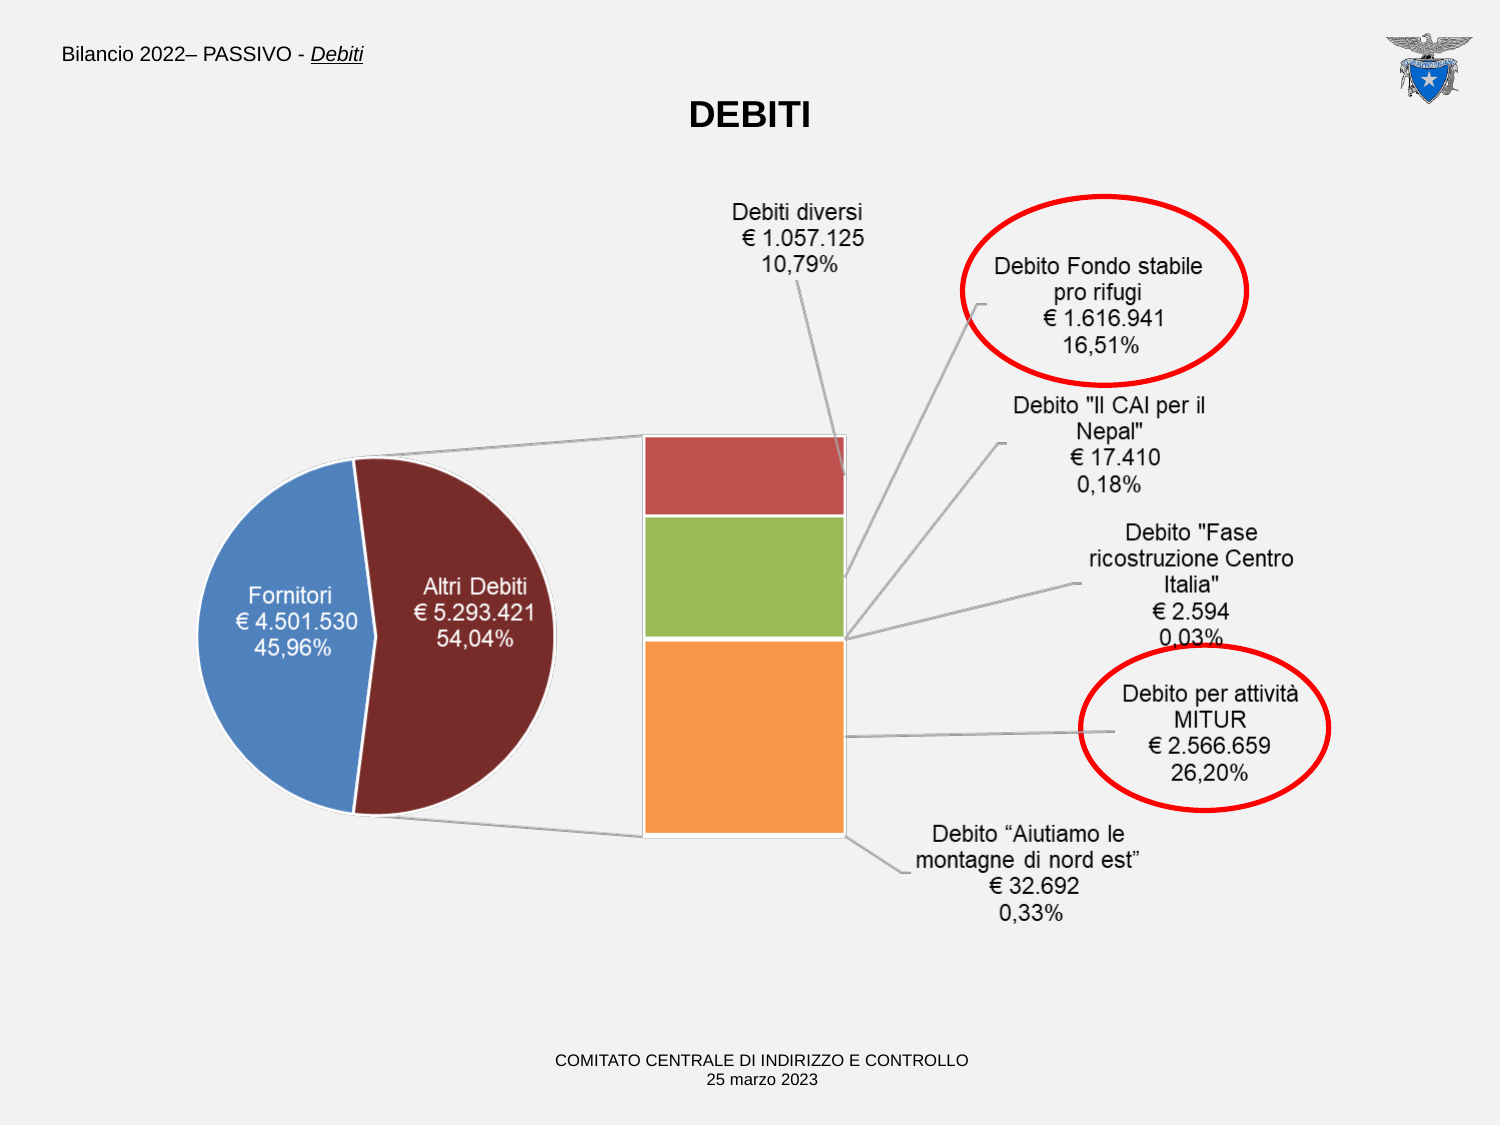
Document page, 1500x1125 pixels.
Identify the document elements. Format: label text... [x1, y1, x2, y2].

text_box DEBITI [259, 93, 1241, 136]
picture [1382, 29, 1477, 112]
picture [130, 179, 1370, 985]
text_box Bilancio 2022– PASSIVO - Debiti [46, 35, 434, 76]
text_box COMITATO CENTRALE DI INDIRIZZO E CONTROLLO 25 marzo 2023 [278, 1044, 1247, 1100]
